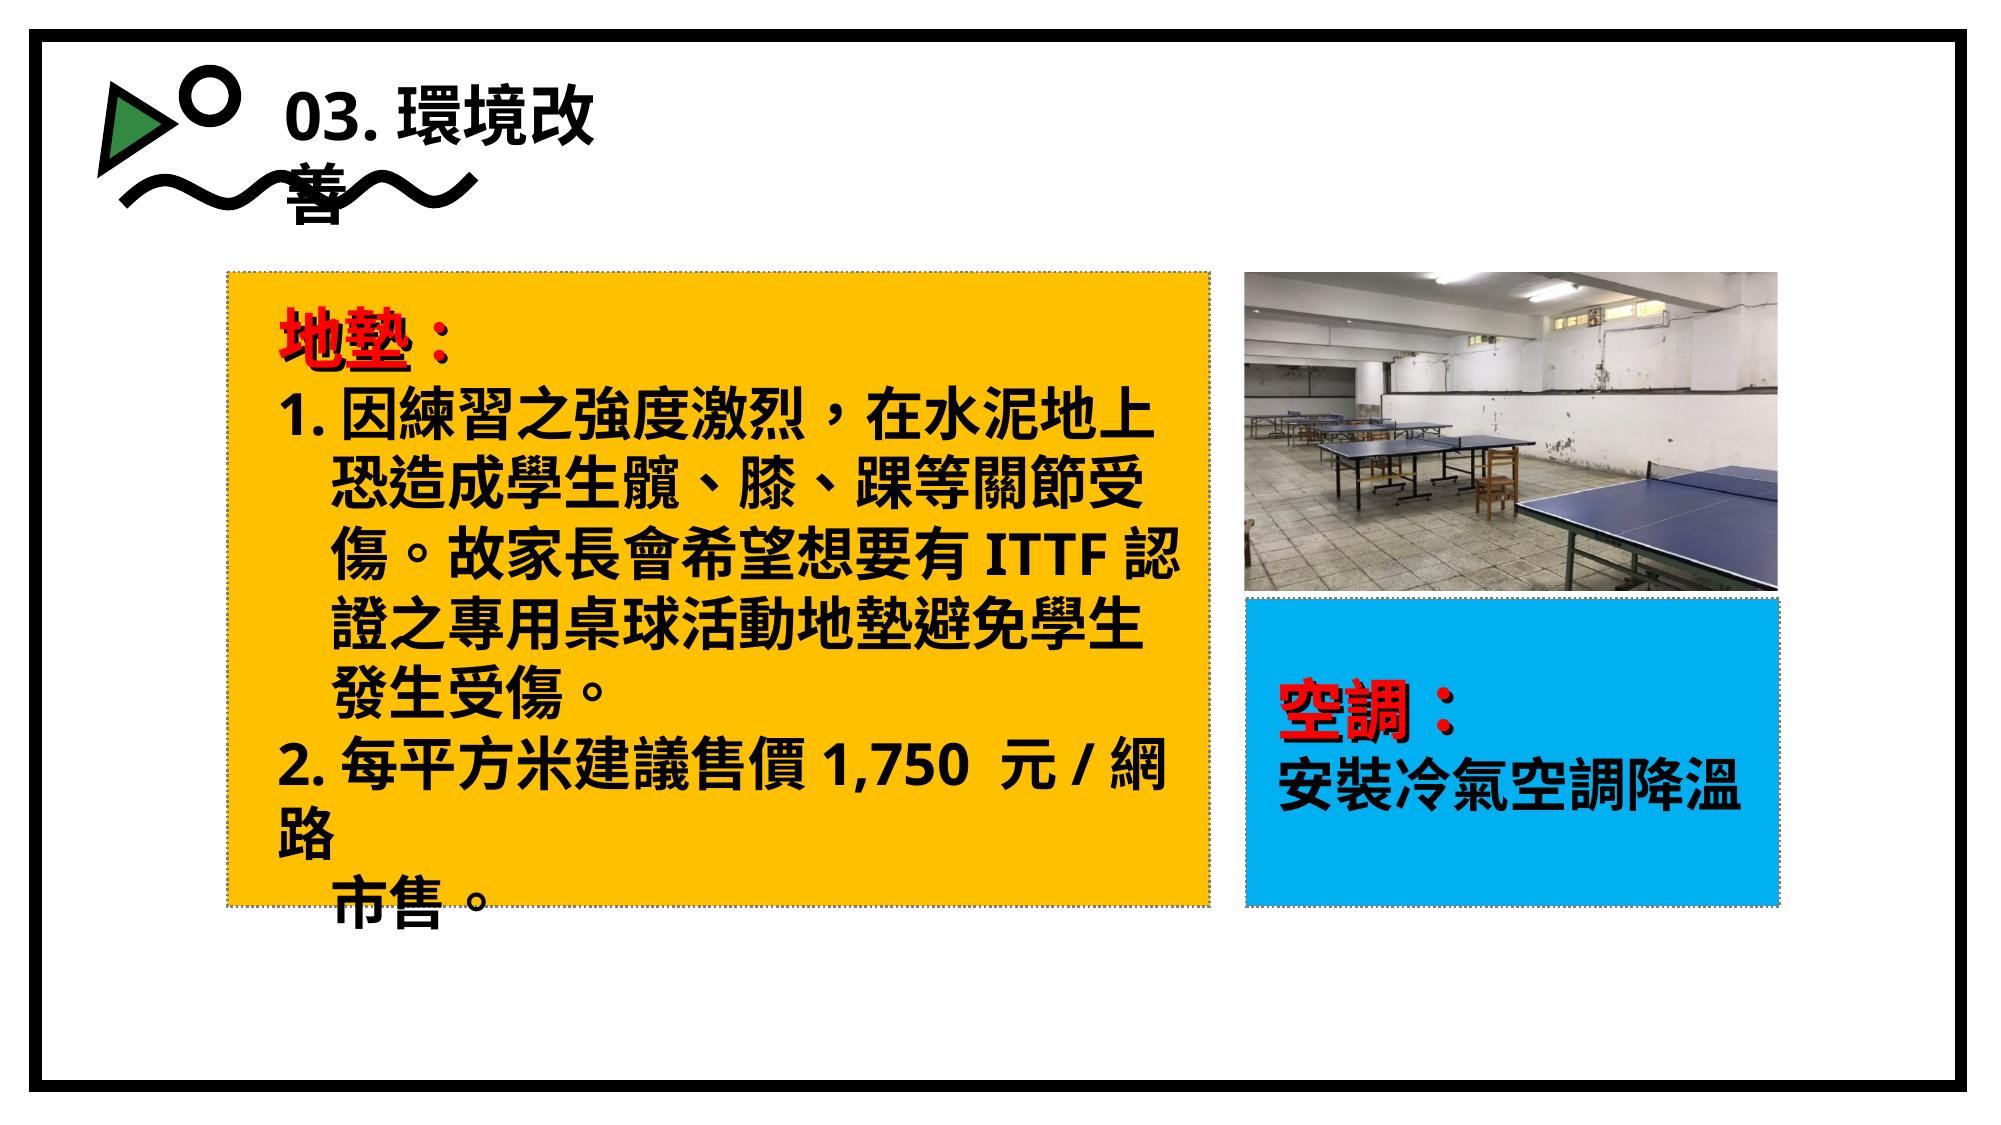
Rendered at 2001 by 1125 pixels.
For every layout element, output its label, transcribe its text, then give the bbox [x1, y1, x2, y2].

text_box [227, 272, 1210, 906]
text_box [1246, 599, 1779, 906]
text_box 地墊： 1.因練習之強度激烈，在水泥地上 恐造成學生髖、膝、踝等關節受 傷。故家長會希望想要有ITTF認 證之專用桌球活動地墊避免學生 發生受傷。 2.每平方米建議售價1,750 元/網路 市售。 [262, 289, 1210, 944]
text_box [103, 88, 171, 169]
text_box 03.環境改善 [269, 65, 678, 162]
text_box 空調： 安裝冷氣空調降溫 [1262, 660, 1758, 825]
picture [1244, 272, 1778, 591]
